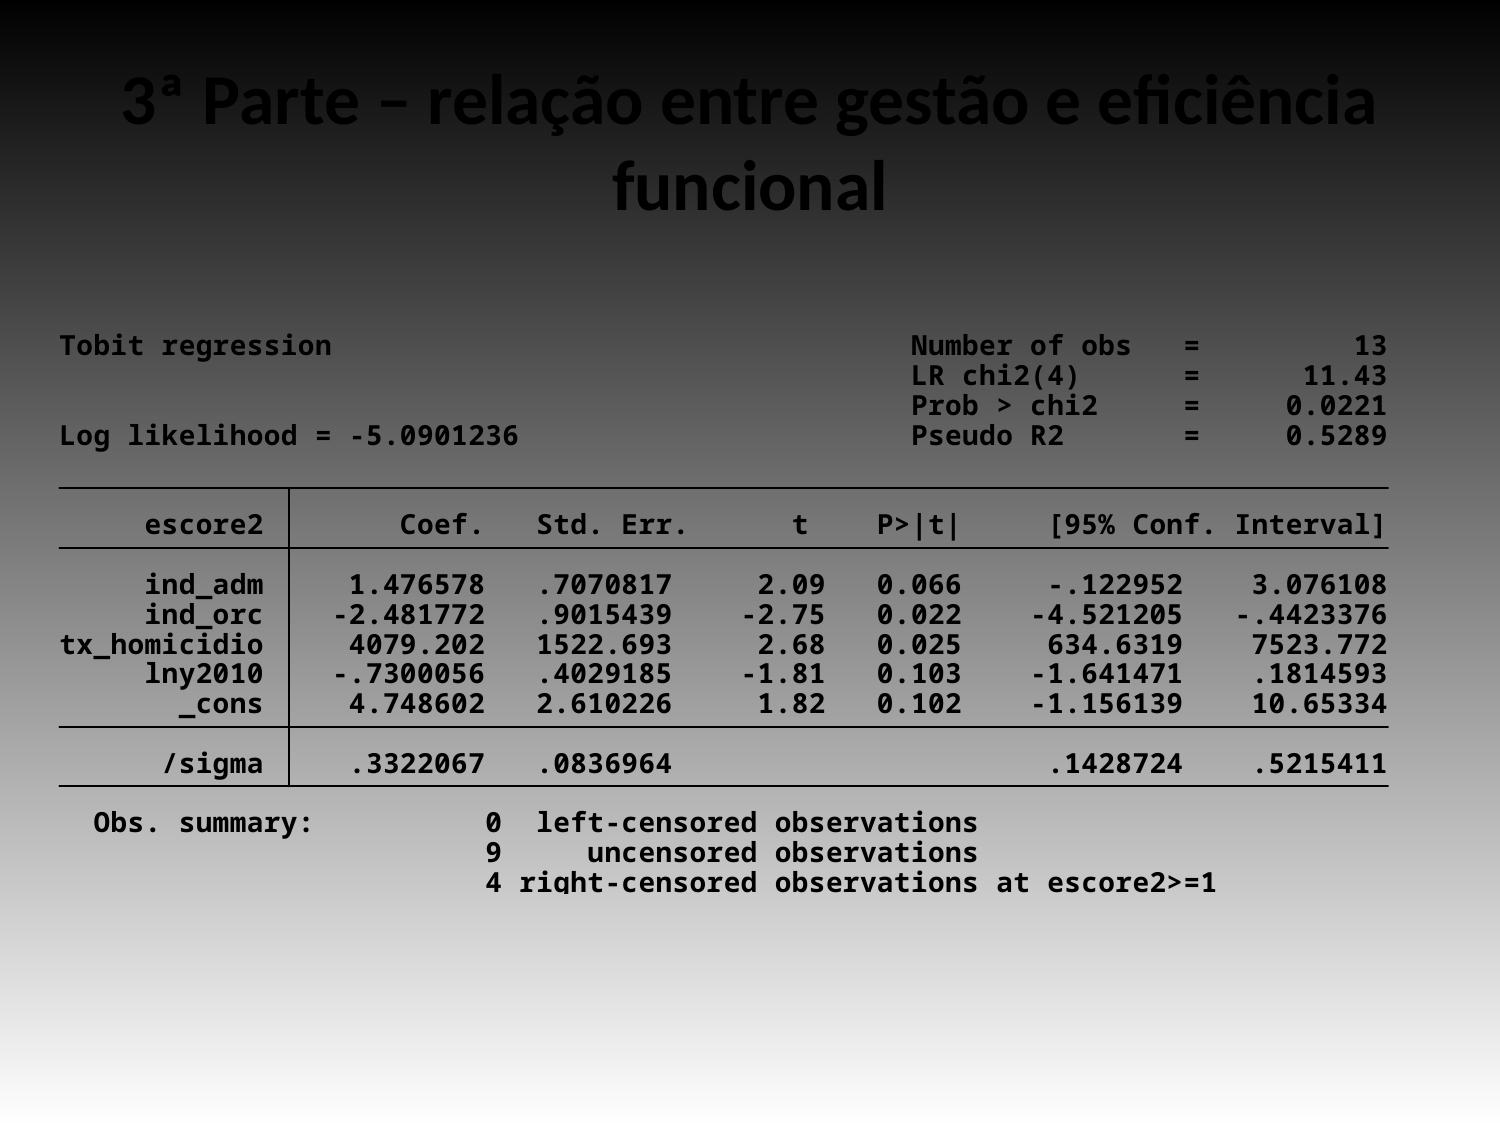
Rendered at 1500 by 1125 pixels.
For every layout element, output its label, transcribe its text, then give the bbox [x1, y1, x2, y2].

title 3ª Parte – relação entre gestão e eficiência funcional [75, 45, 1425, 233]
picture [53, 326, 1500, 894]
